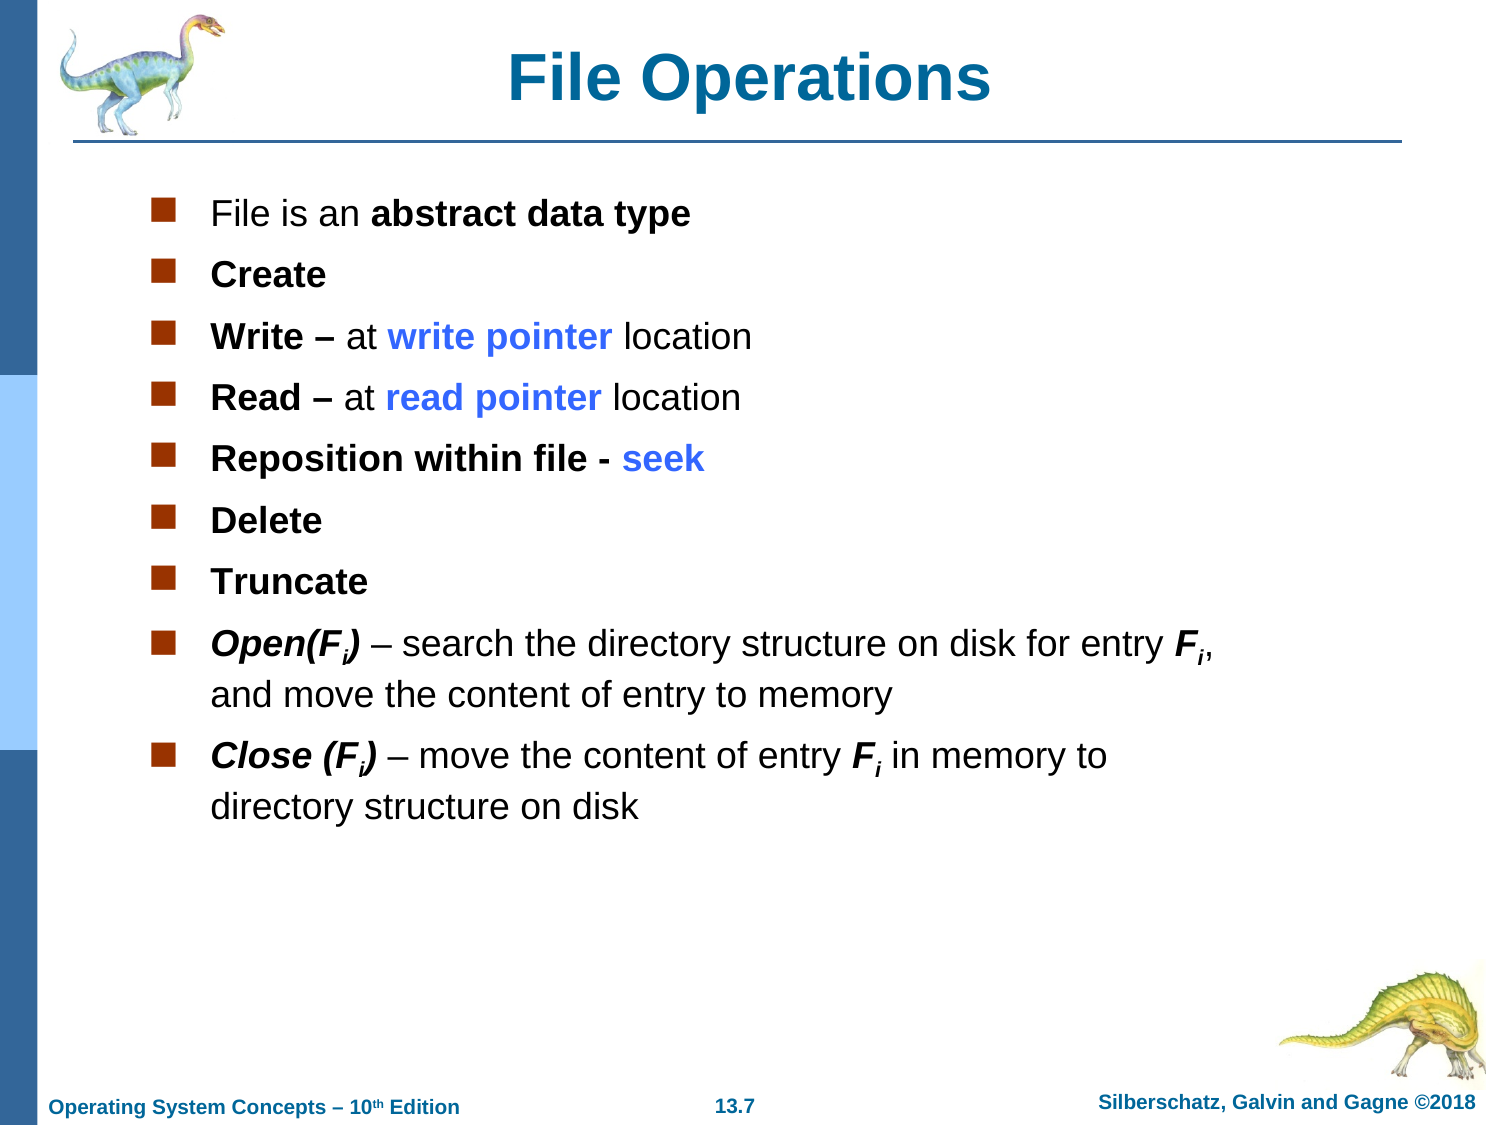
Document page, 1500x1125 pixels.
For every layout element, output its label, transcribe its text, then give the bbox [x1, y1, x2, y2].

title File Operations [75, 27, 1426, 122]
picture [1415, 1094, 1423, 1099]
picture [1275, 959, 1486, 1090]
picture [46, 0, 243, 149]
list File is an abstract data type Create Write – at write pointer location Read – at read pointer location Reposition within file - seek Delete Truncate Open(Fi) – search the directory structure on disk for entry Fi, and move the content of entry to memory Close (Fi) – move the content of entry Fi in memory to directory structure on disk [139, 181, 1251, 925]
